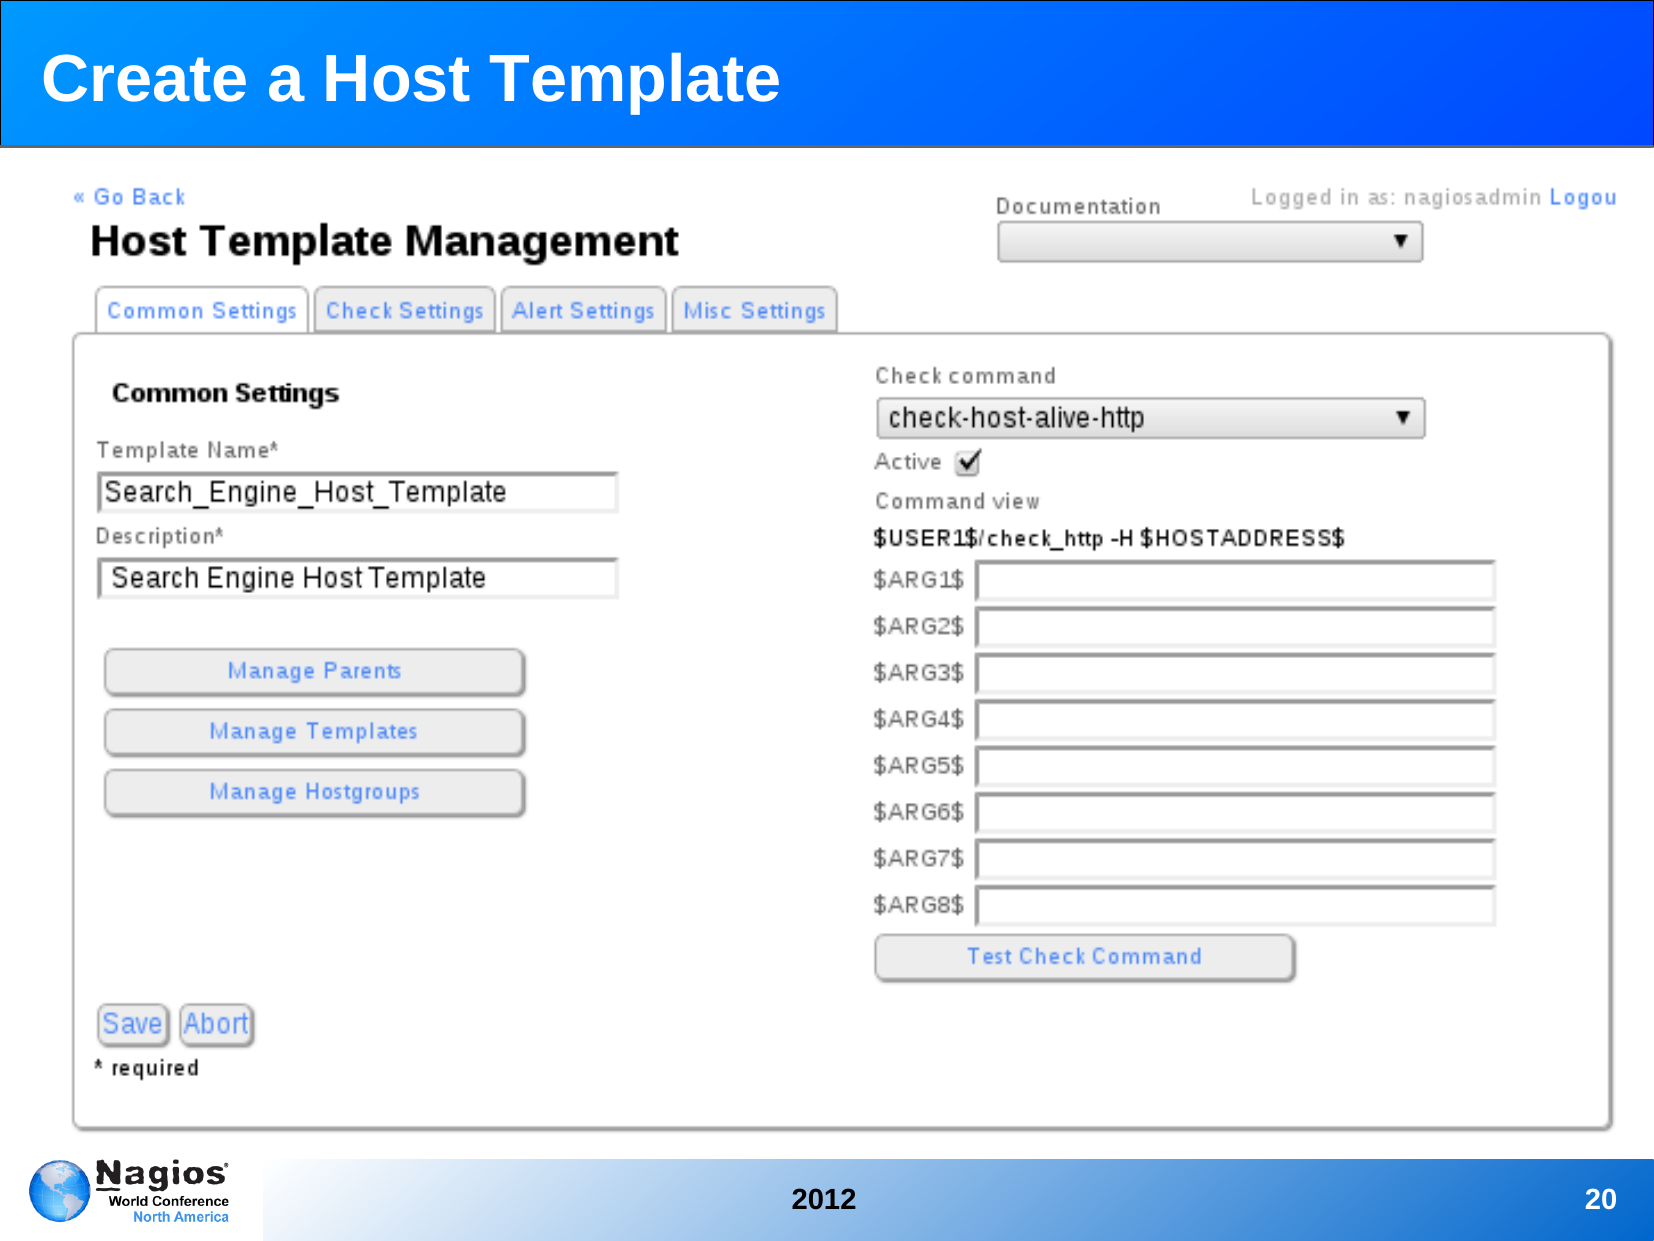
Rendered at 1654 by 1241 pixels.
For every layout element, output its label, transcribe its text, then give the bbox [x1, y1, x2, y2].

title Create a Host Template [41, 36, 1248, 120]
picture [34, 175, 1618, 1141]
picture [29, 1159, 229, 1235]
